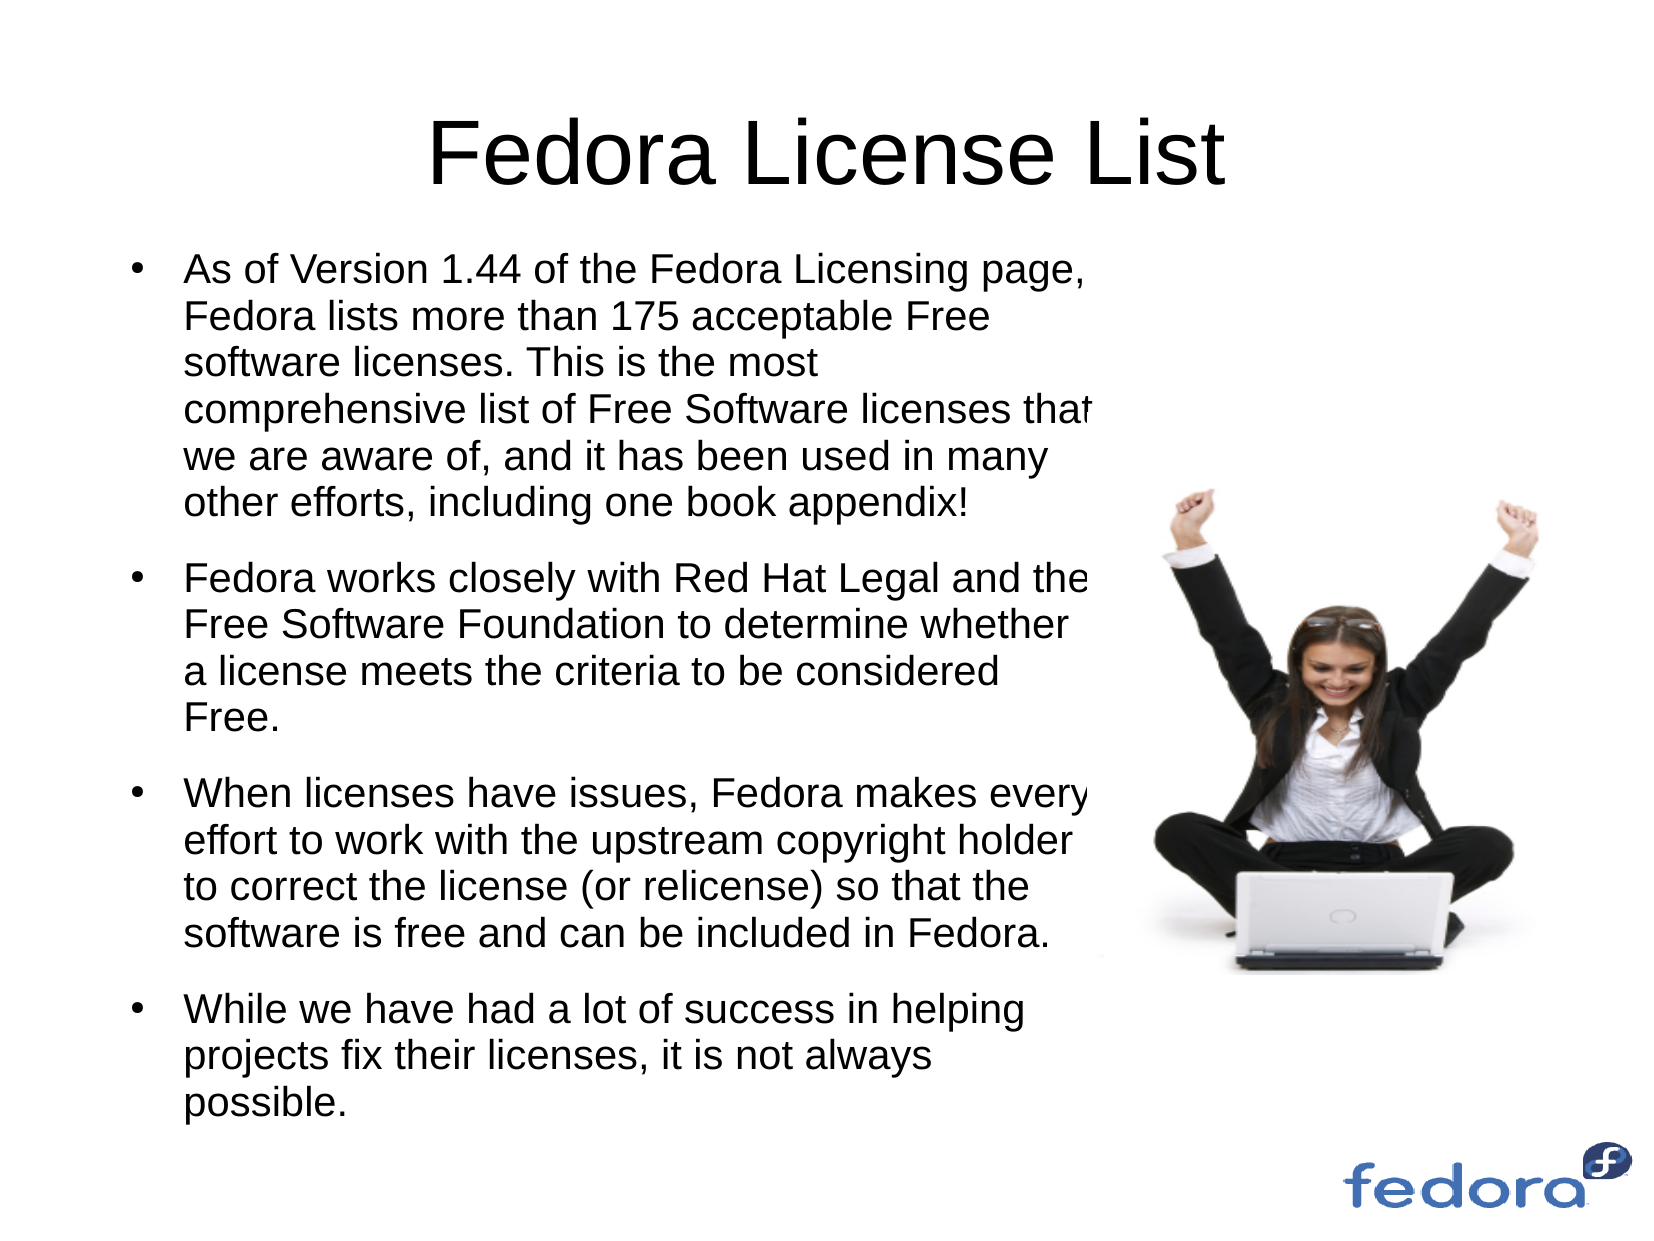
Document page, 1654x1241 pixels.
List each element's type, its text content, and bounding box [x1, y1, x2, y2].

picture [1332, 1124, 1651, 1227]
picture [1087, 412, 1613, 976]
title Fedora License List [82, 56, 1571, 250]
list As of Version 1.44 of the Fedora Licensing page, Fedora lists more than 175 acceptable Free software licenses. This is the most comprehensive list of Free Software licenses that we are aware of, and it has been used in many other efforts, including one book appendix! Fedora works closely with Red Hat Legal and the Free Software Foundation to determine whether a license meets the criteria to be considered Free. When licenses have issues, Fedora makes every effort to work with the upstream copyright holder to correct the license (or relicense) so that the software is free and can be included in Fedora. While we have had a lot of success in helping projects fix their licenses, it is not always possible. [112, 246, 1102, 1126]
